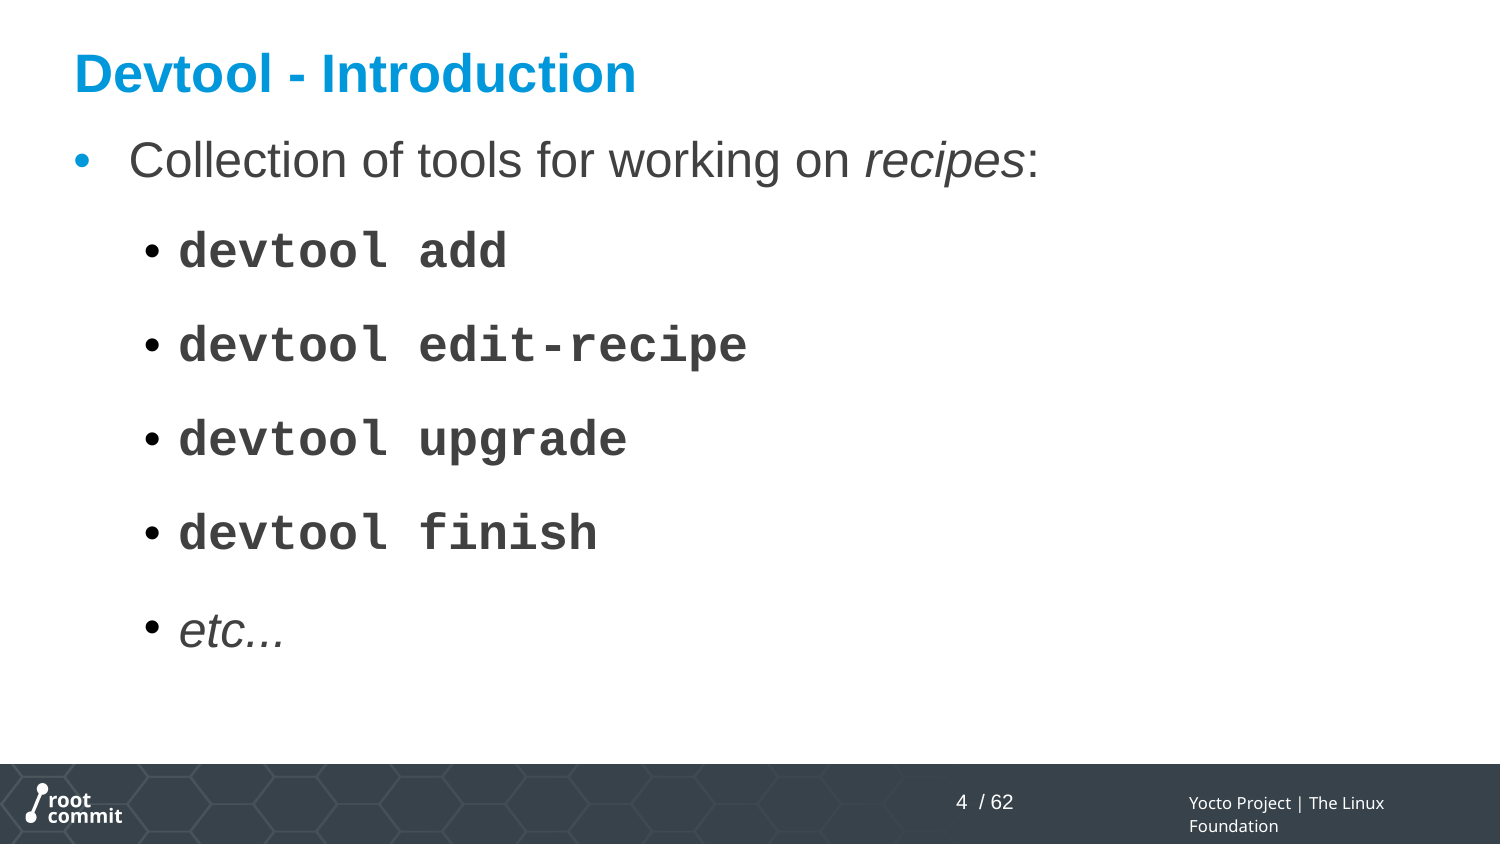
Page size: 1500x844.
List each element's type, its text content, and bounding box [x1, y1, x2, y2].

picture [0, 0, 1500, 844]
text_box Devtool - Introduction [74, 50, 1424, 159]
text_box Collection of tools for working on recipes: devtool add devtool edit-recipe devtool upgrade devtool finish etc... [72, 132, 1422, 738]
